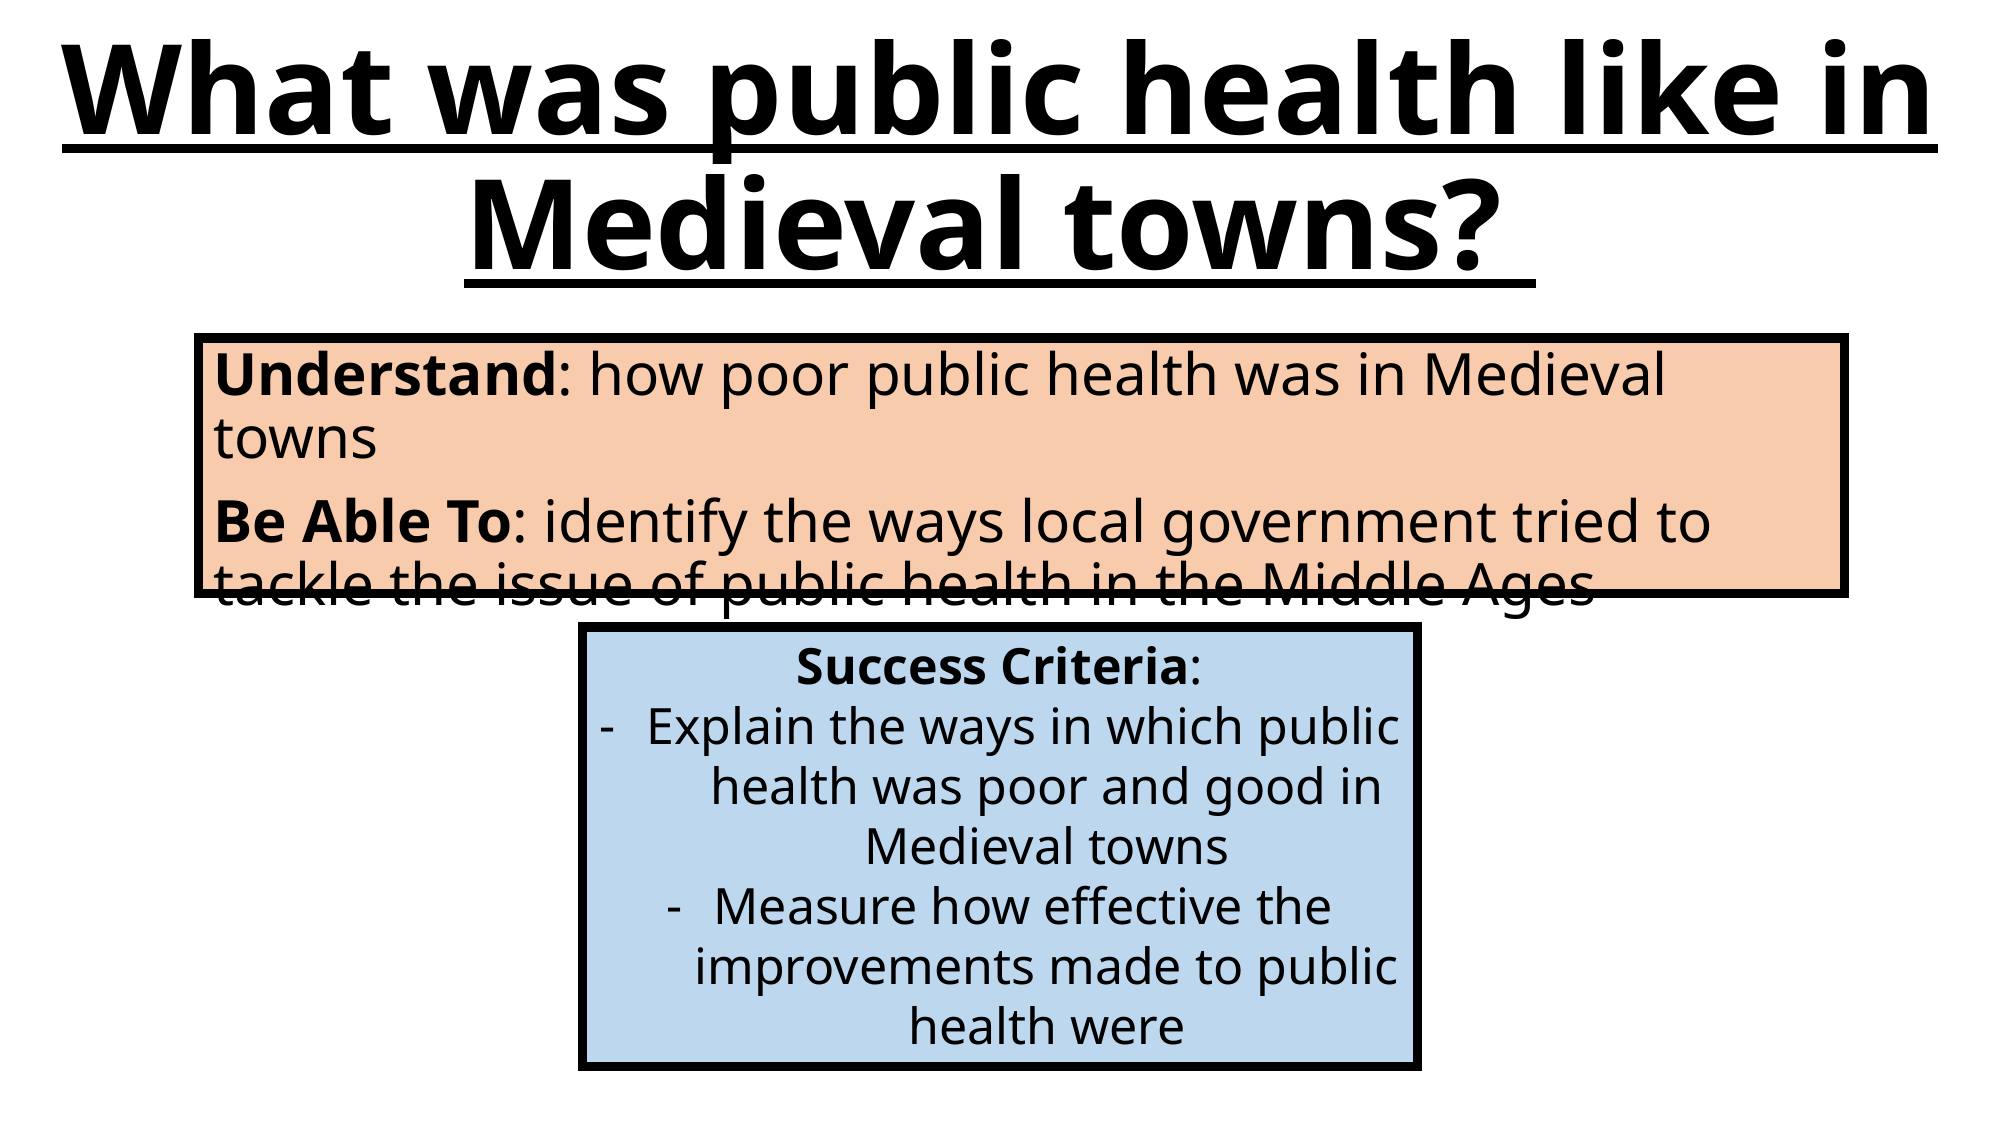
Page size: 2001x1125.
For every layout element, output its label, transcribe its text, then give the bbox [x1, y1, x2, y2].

subtitle Understand: how poor public health was in Medieval towns Be Able To: identify the ways local government tried to tackle the issue of public health in the Middle Ages [198, 337, 1845, 594]
title What was public health like in Medieval towns? [0, 0, 2000, 305]
text_box Success Criteria: Explain the ways in which public health was poor and good in Medieval towns Measure how effective the improvements made to public health were [582, 626, 1418, 1067]
